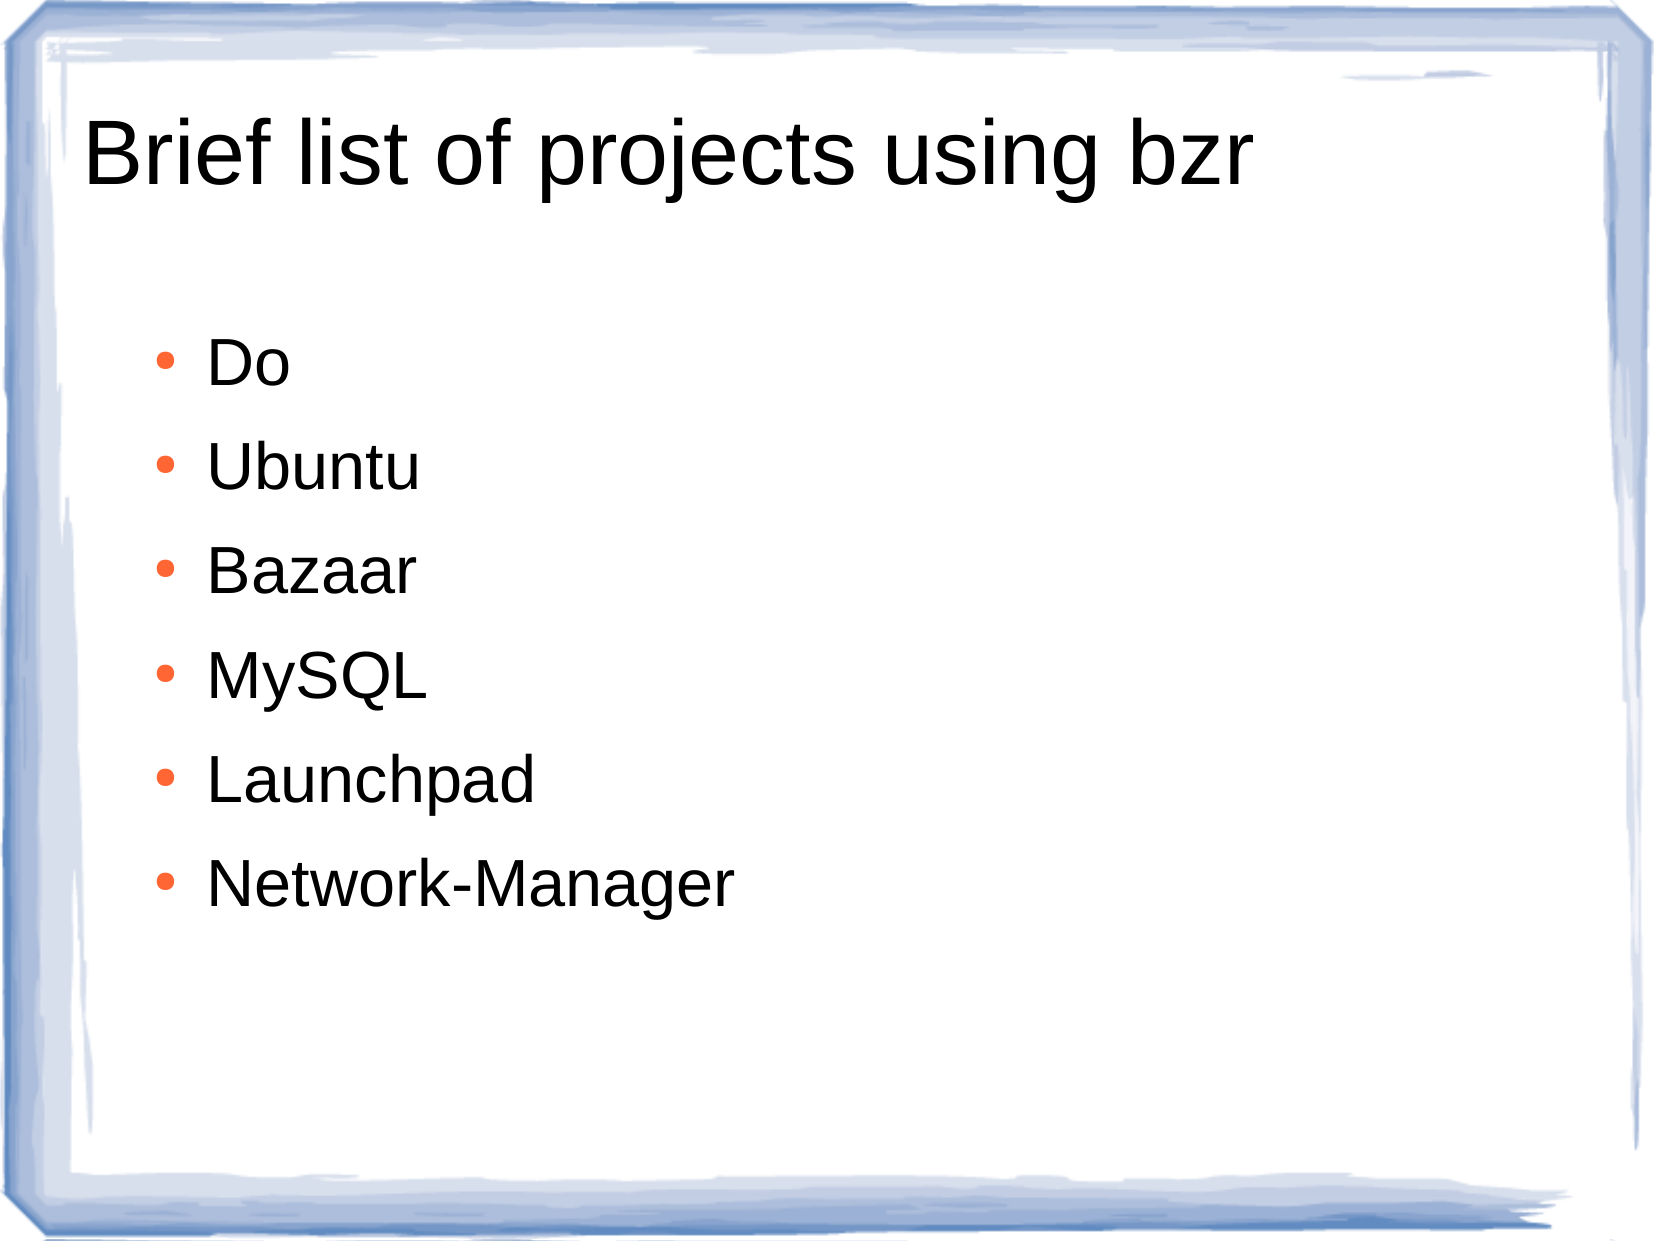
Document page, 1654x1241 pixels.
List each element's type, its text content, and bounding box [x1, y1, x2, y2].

picture [0, 0, 1654, 1241]
list Do Ubuntu Bazaar MySQL Launchpad Network-Manager [118, 324, 1571, 1144]
title Brief list of projects using bzr [82, 49, 1571, 257]
